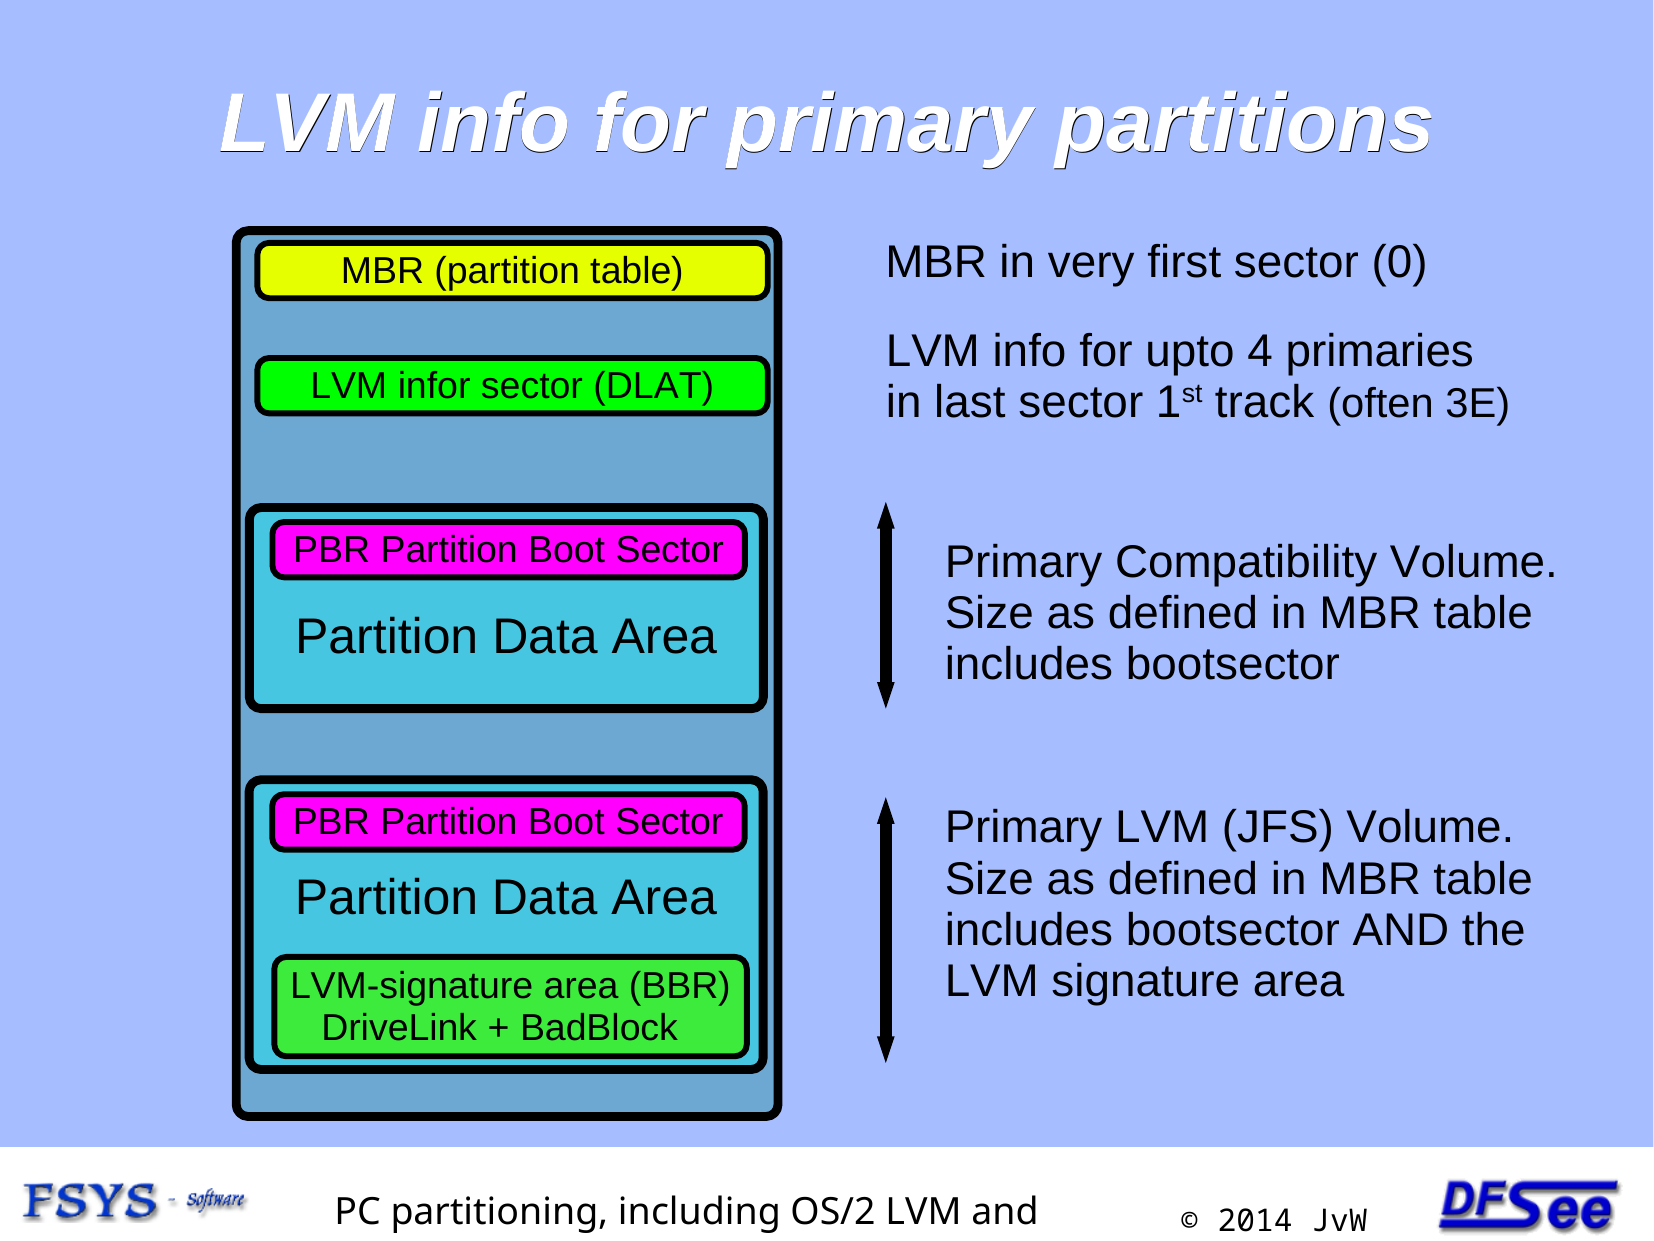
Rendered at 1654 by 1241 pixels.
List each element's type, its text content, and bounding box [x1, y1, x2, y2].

picture [1434, 1177, 1623, 1241]
text_box Partition Data Area [249, 507, 764, 709]
text_box MBR in very first sector (0) [885, 236, 1429, 294]
text_box LVM info for upto 4 primaries in last sector 1st track (often 3E) [885, 324, 1511, 440]
text_box PBR Partition Boot Sector [272, 794, 745, 850]
text_box PBR Partition Boot Sector [272, 521, 745, 578]
text_box MBR (partition table) [257, 242, 768, 299]
title LVM info for primary partitions [121, 19, 1534, 227]
text_box LVM infor sector (DLAT) [257, 357, 768, 414]
text_box Primary Compatibility Volume. Size as defined in MBR table includes bootsector [944, 535, 1559, 707]
text_box LVM-signature area (BBR) DriveLink + BadBlock [274, 956, 747, 1057]
text_box Primary LVM (JFS) Volume. Size as defined in MBR table includes bootsector AND the LVM signature area [944, 801, 1534, 1030]
picture [18, 1178, 254, 1223]
text_box [236, 230, 778, 1117]
text_box Partition Data Area [249, 779, 764, 1070]
